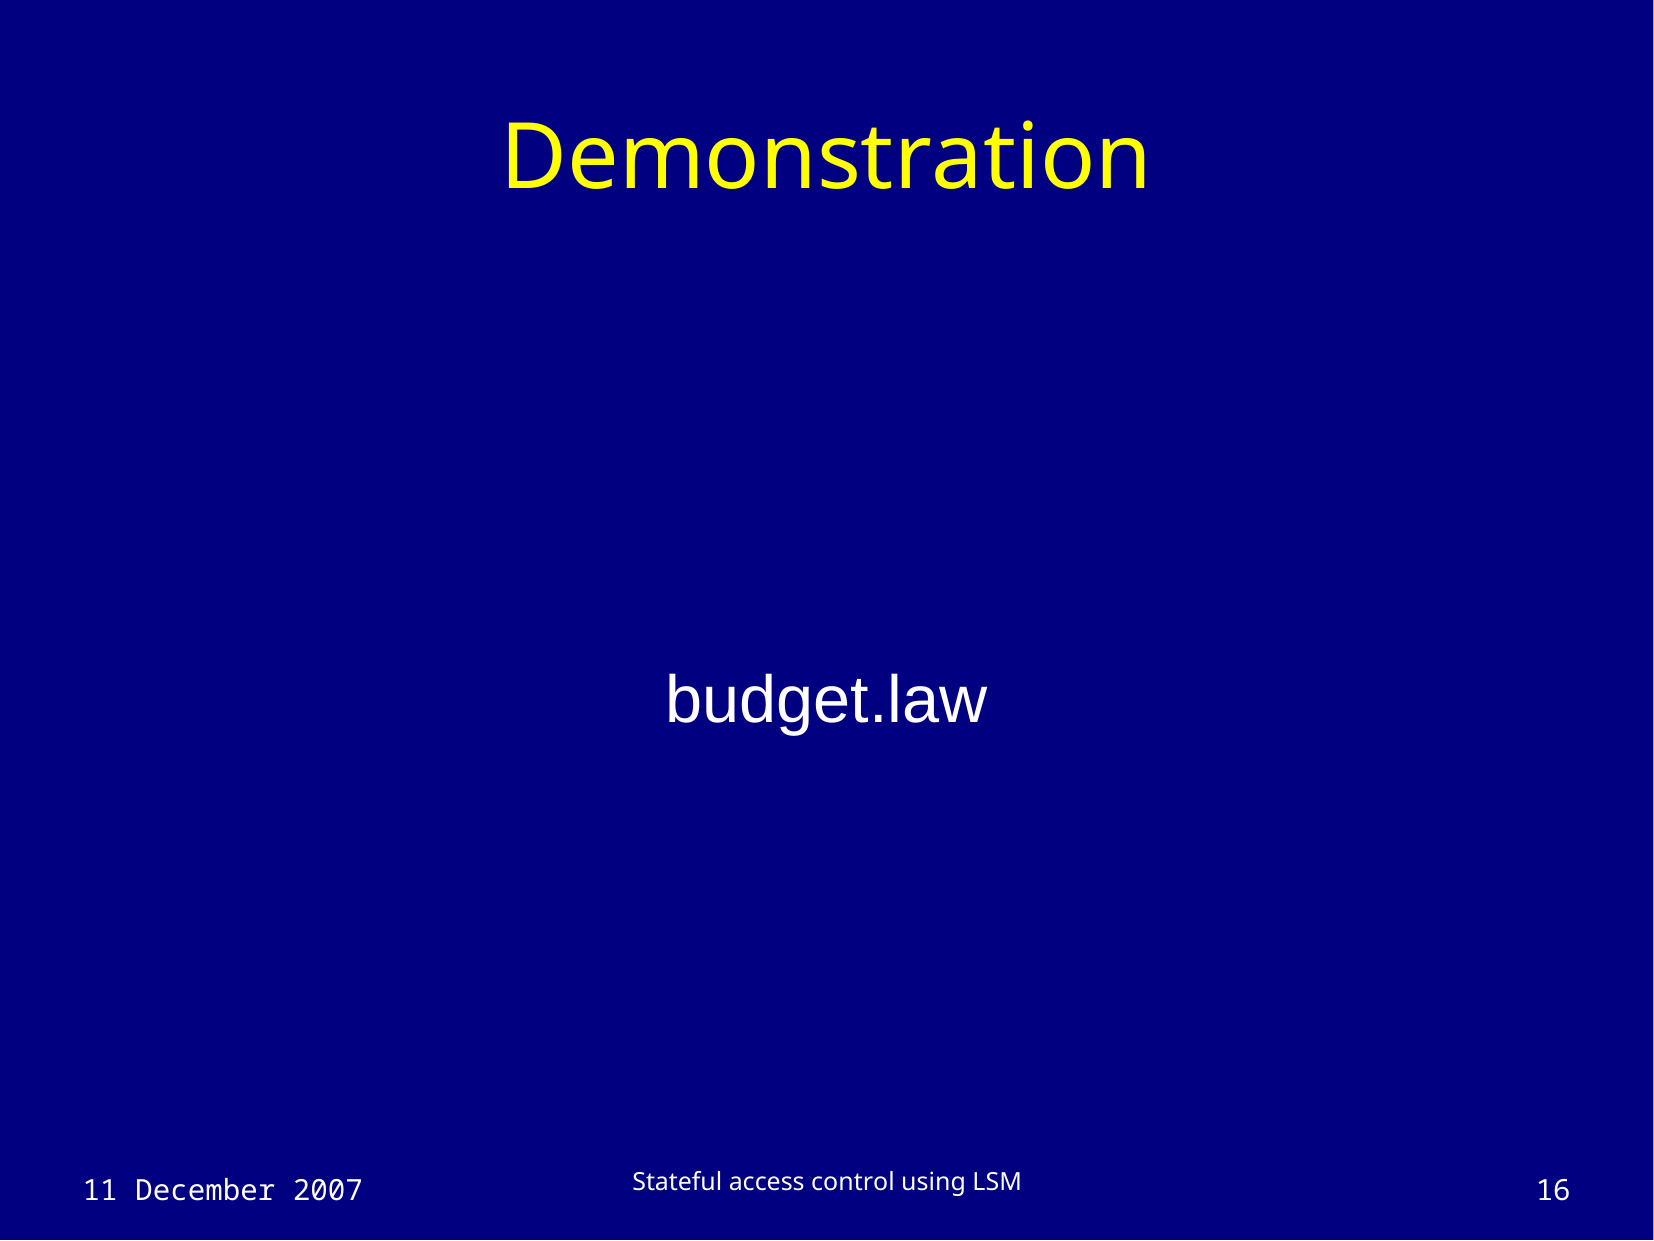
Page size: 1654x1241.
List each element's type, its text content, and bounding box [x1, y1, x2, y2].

title Demonstration [82, 49, 1571, 257]
subtitle budget.law [82, 297, 1571, 1102]
